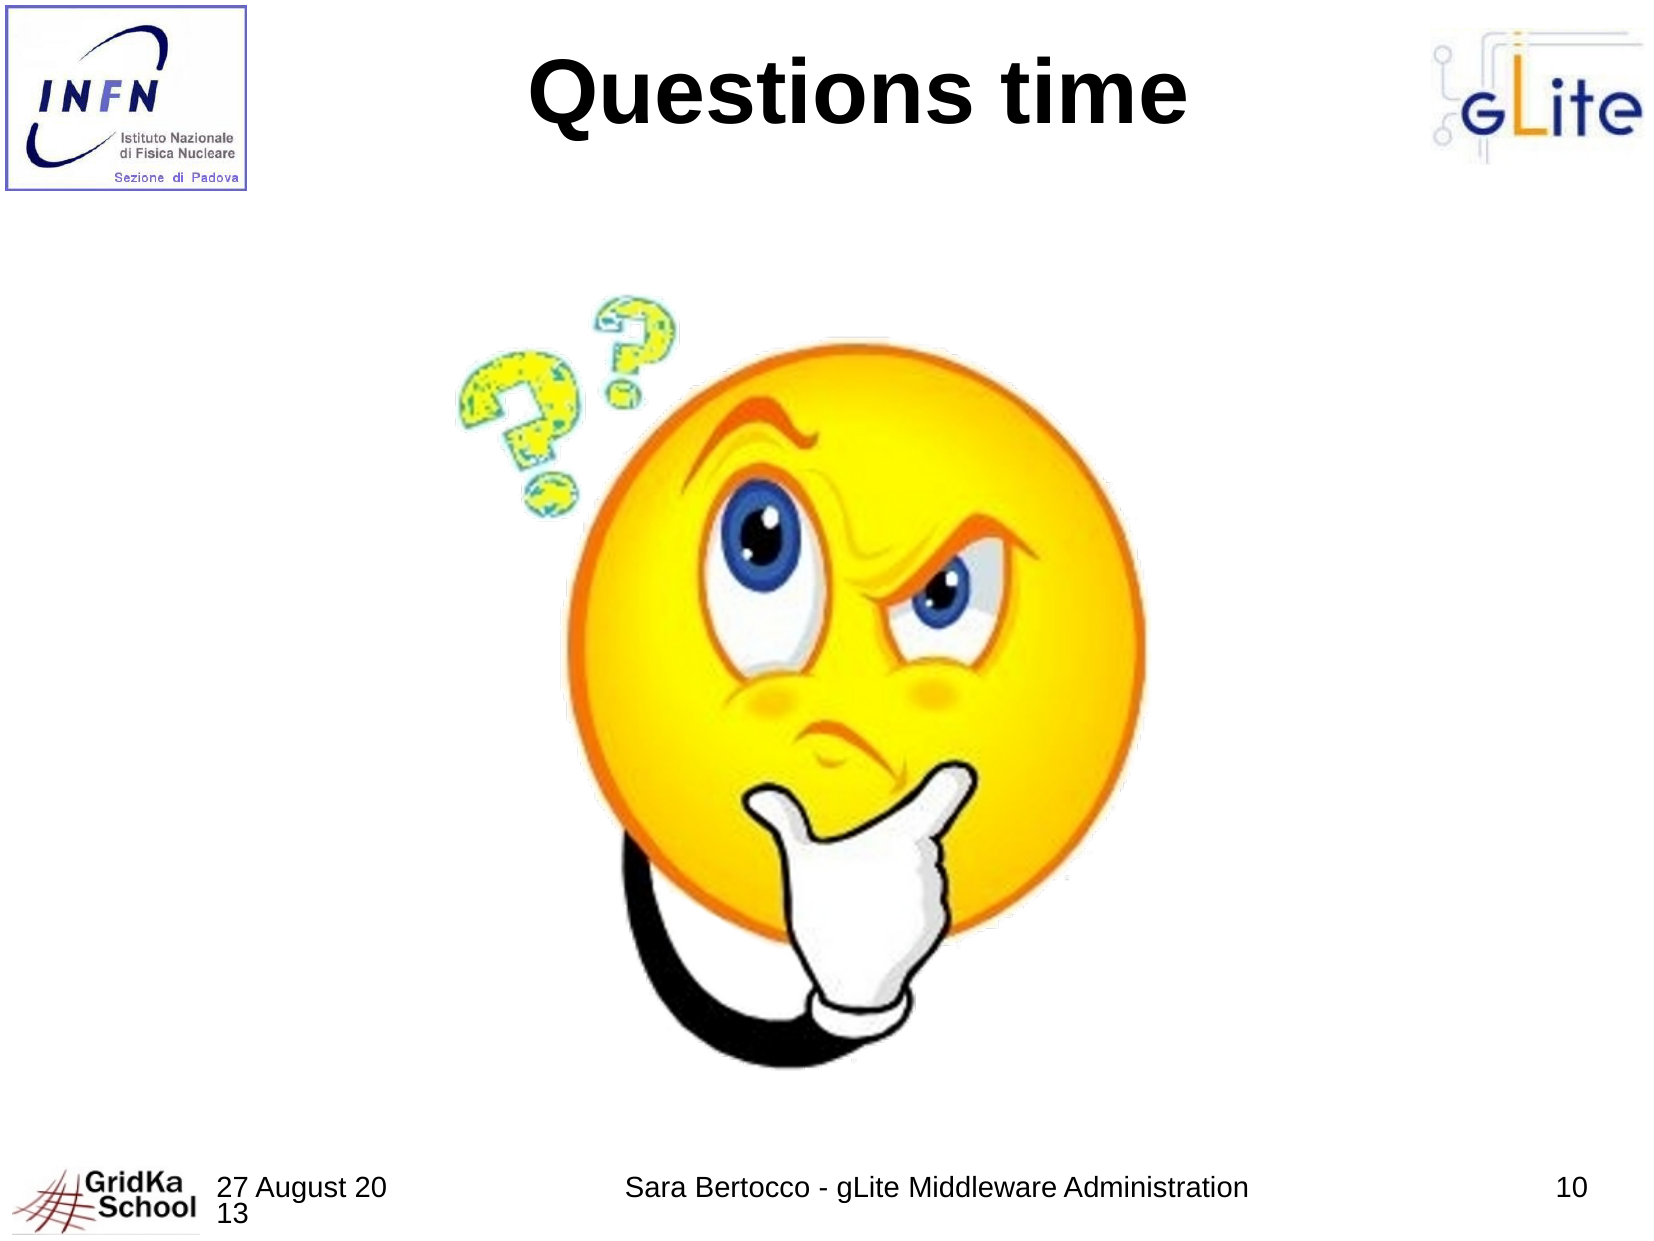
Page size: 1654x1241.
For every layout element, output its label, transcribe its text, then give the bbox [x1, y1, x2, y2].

picture [434, 267, 1177, 1096]
picture [5, 5, 247, 191]
picture [12, 1166, 200, 1235]
title Questions time [257, 13, 1428, 171]
picture [1430, 28, 1645, 165]
